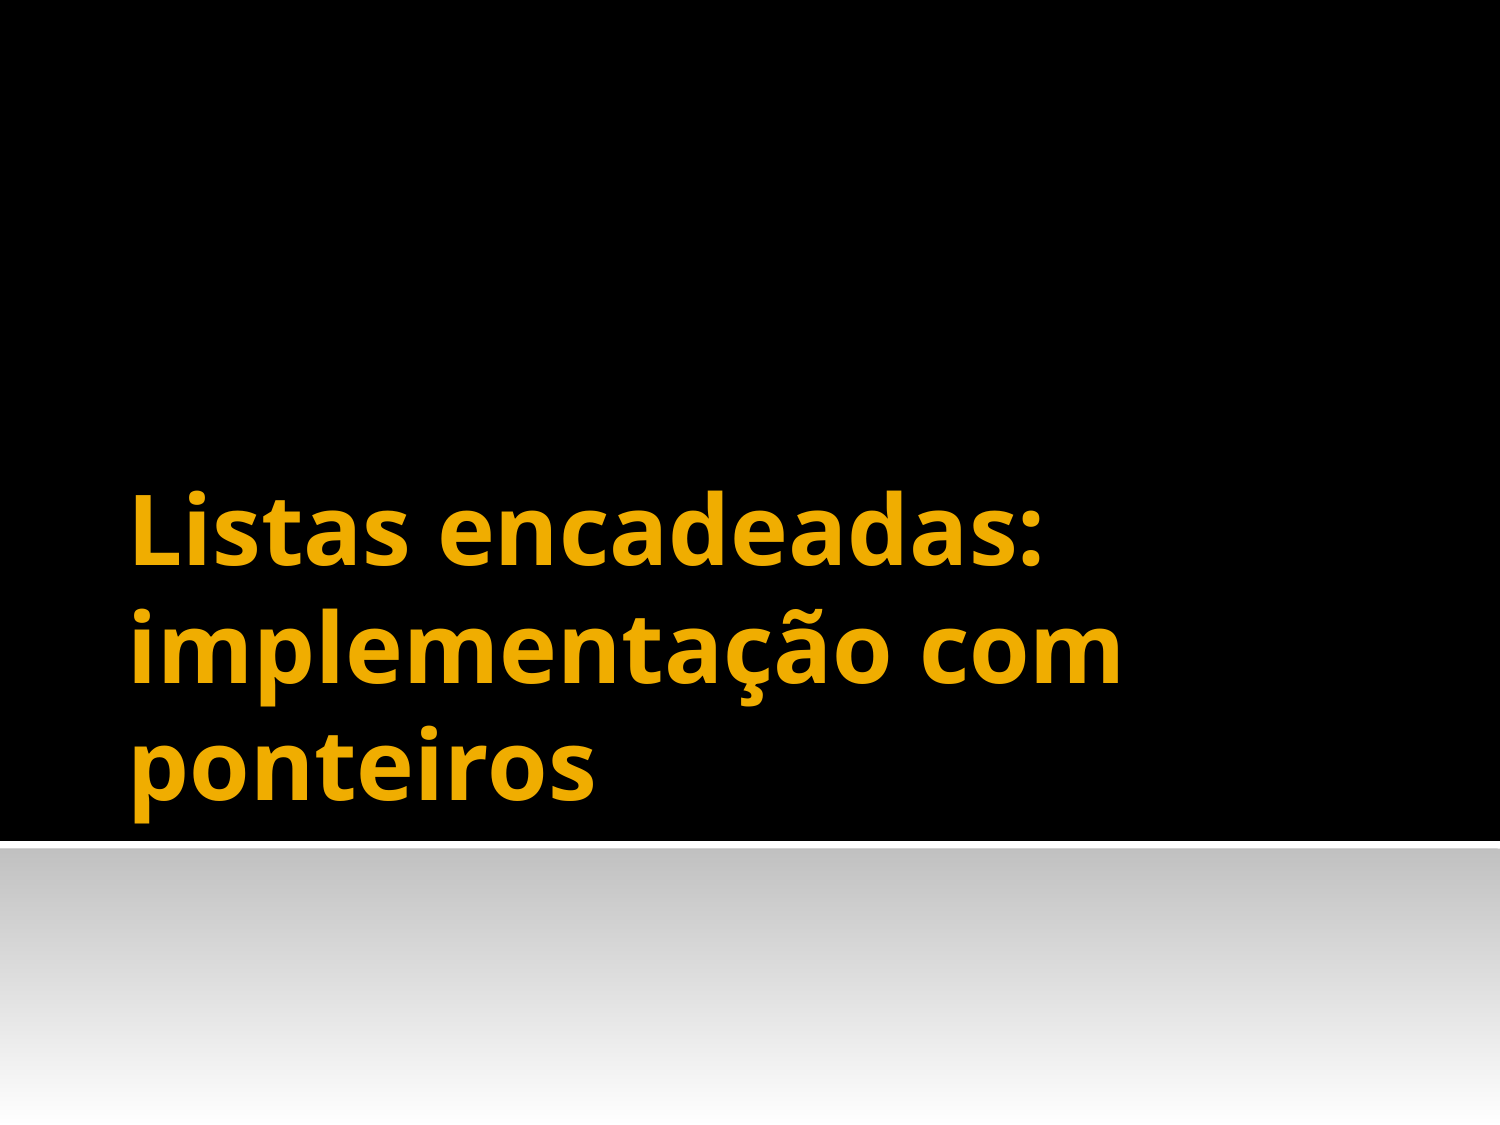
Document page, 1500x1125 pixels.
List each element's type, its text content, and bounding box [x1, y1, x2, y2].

title Listas encadeadas: implementação com ponteiros [112, 546, 1438, 743]
subtitle [112, 299, 1438, 546]
